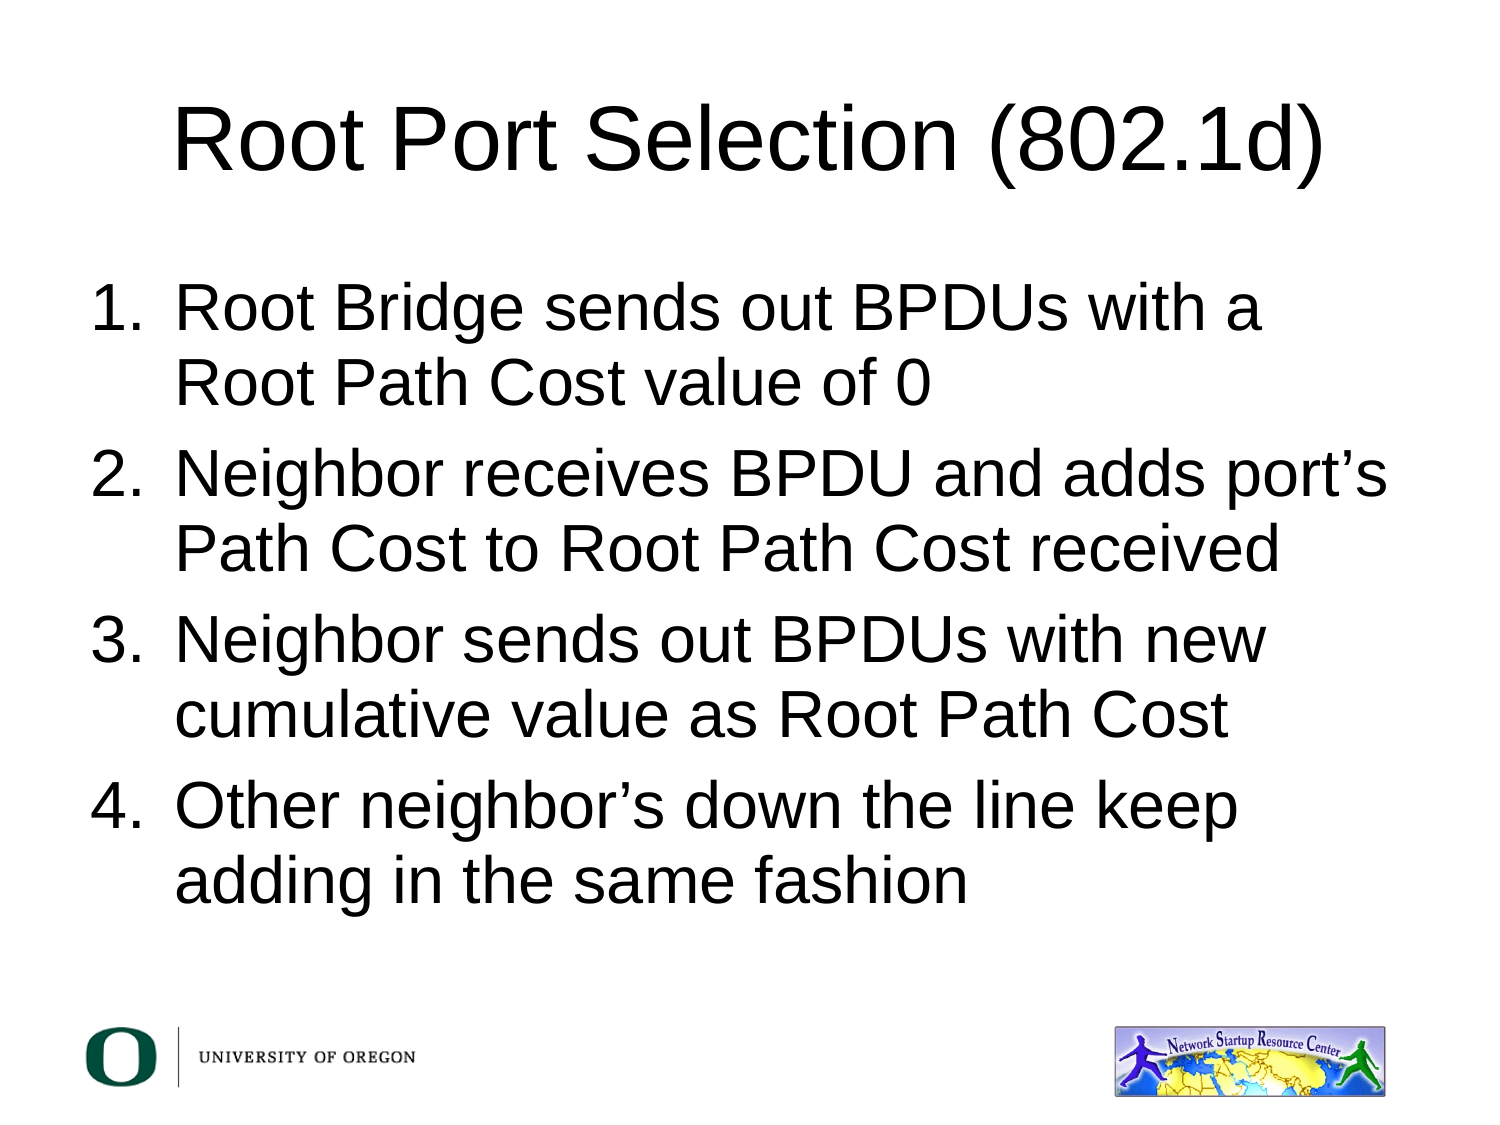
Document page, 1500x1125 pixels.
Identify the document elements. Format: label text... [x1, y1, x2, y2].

picture [75, 1024, 426, 1090]
picture [1112, 1024, 1388, 1099]
title Root Port Selection (802.1d) [75, 45, 1426, 233]
list Root Bridge sends out BPDUs with a Root Path Cost value of 0 Neighbor receives BPDU and adds port’s Path Cost to Root Path Cost received Neighbor sends out BPDUs with new cumulative value as Root Path Cost Other neighbor’s down the line keep adding in the same fashion [75, 262, 1426, 1005]
